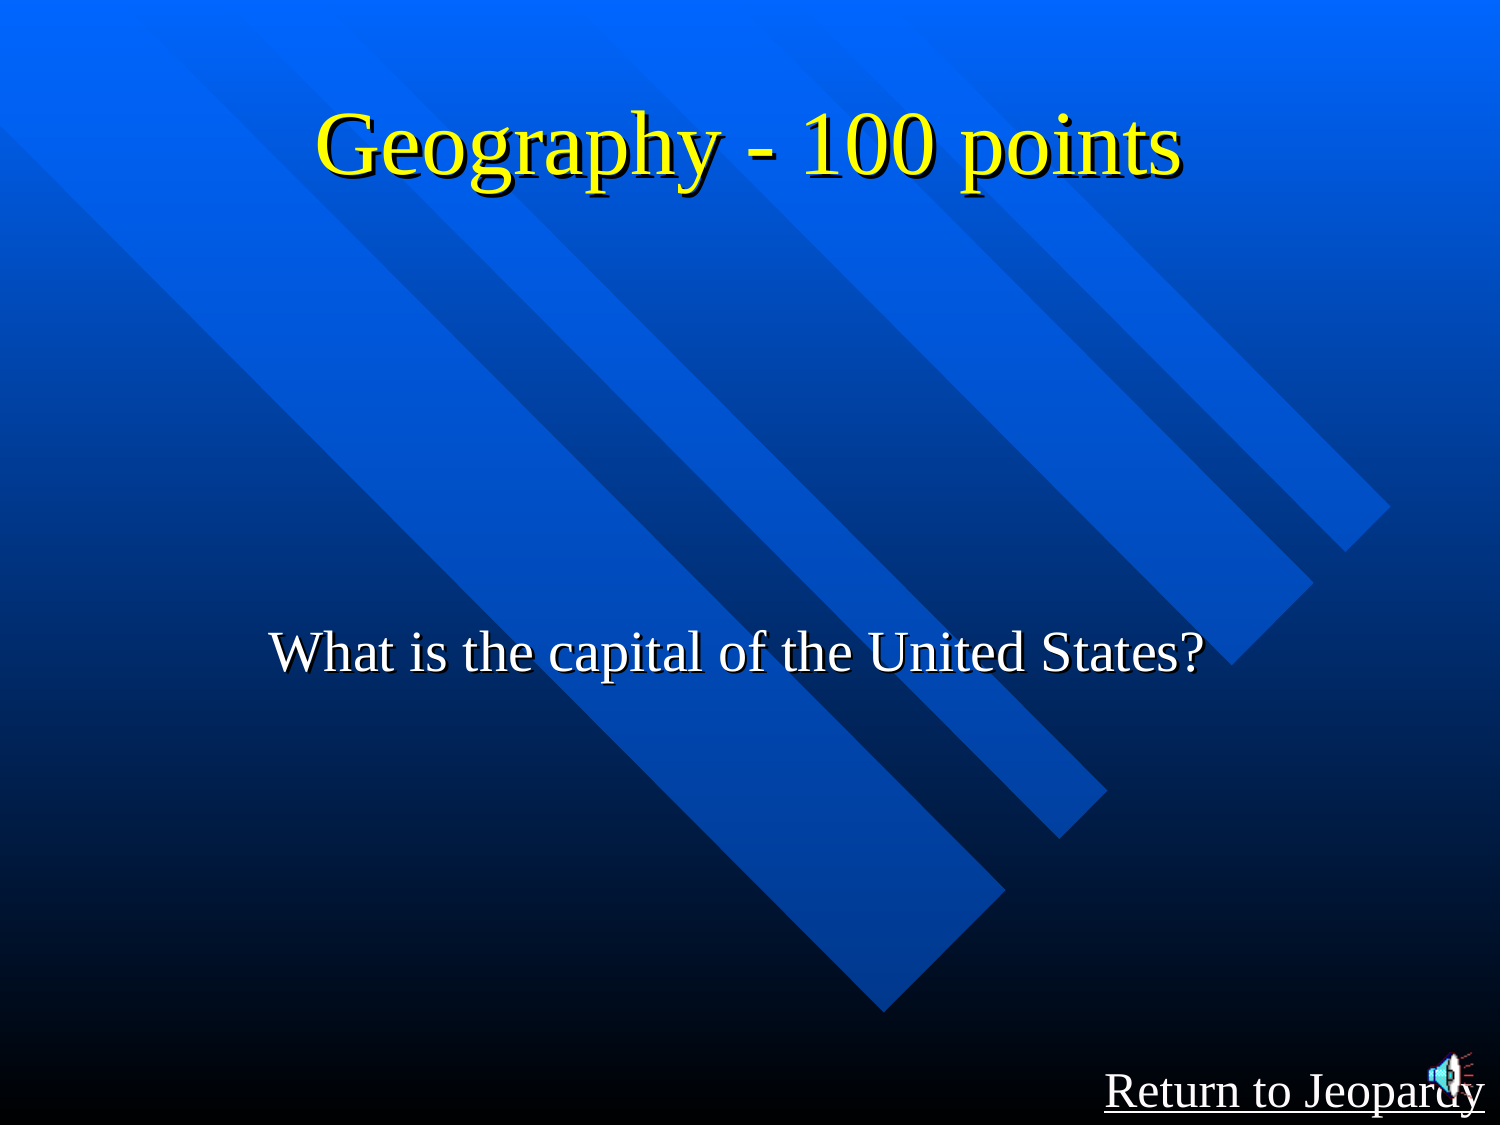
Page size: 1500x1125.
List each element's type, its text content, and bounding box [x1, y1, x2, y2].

text_box Return to Jeopardy [1089, 1049, 1500, 1125]
picture [1426, 1051, 1477, 1102]
title Geography - 100 points [112, 37, 1388, 238]
table_header What is the capital of the United States? [125, 313, 1350, 983]
